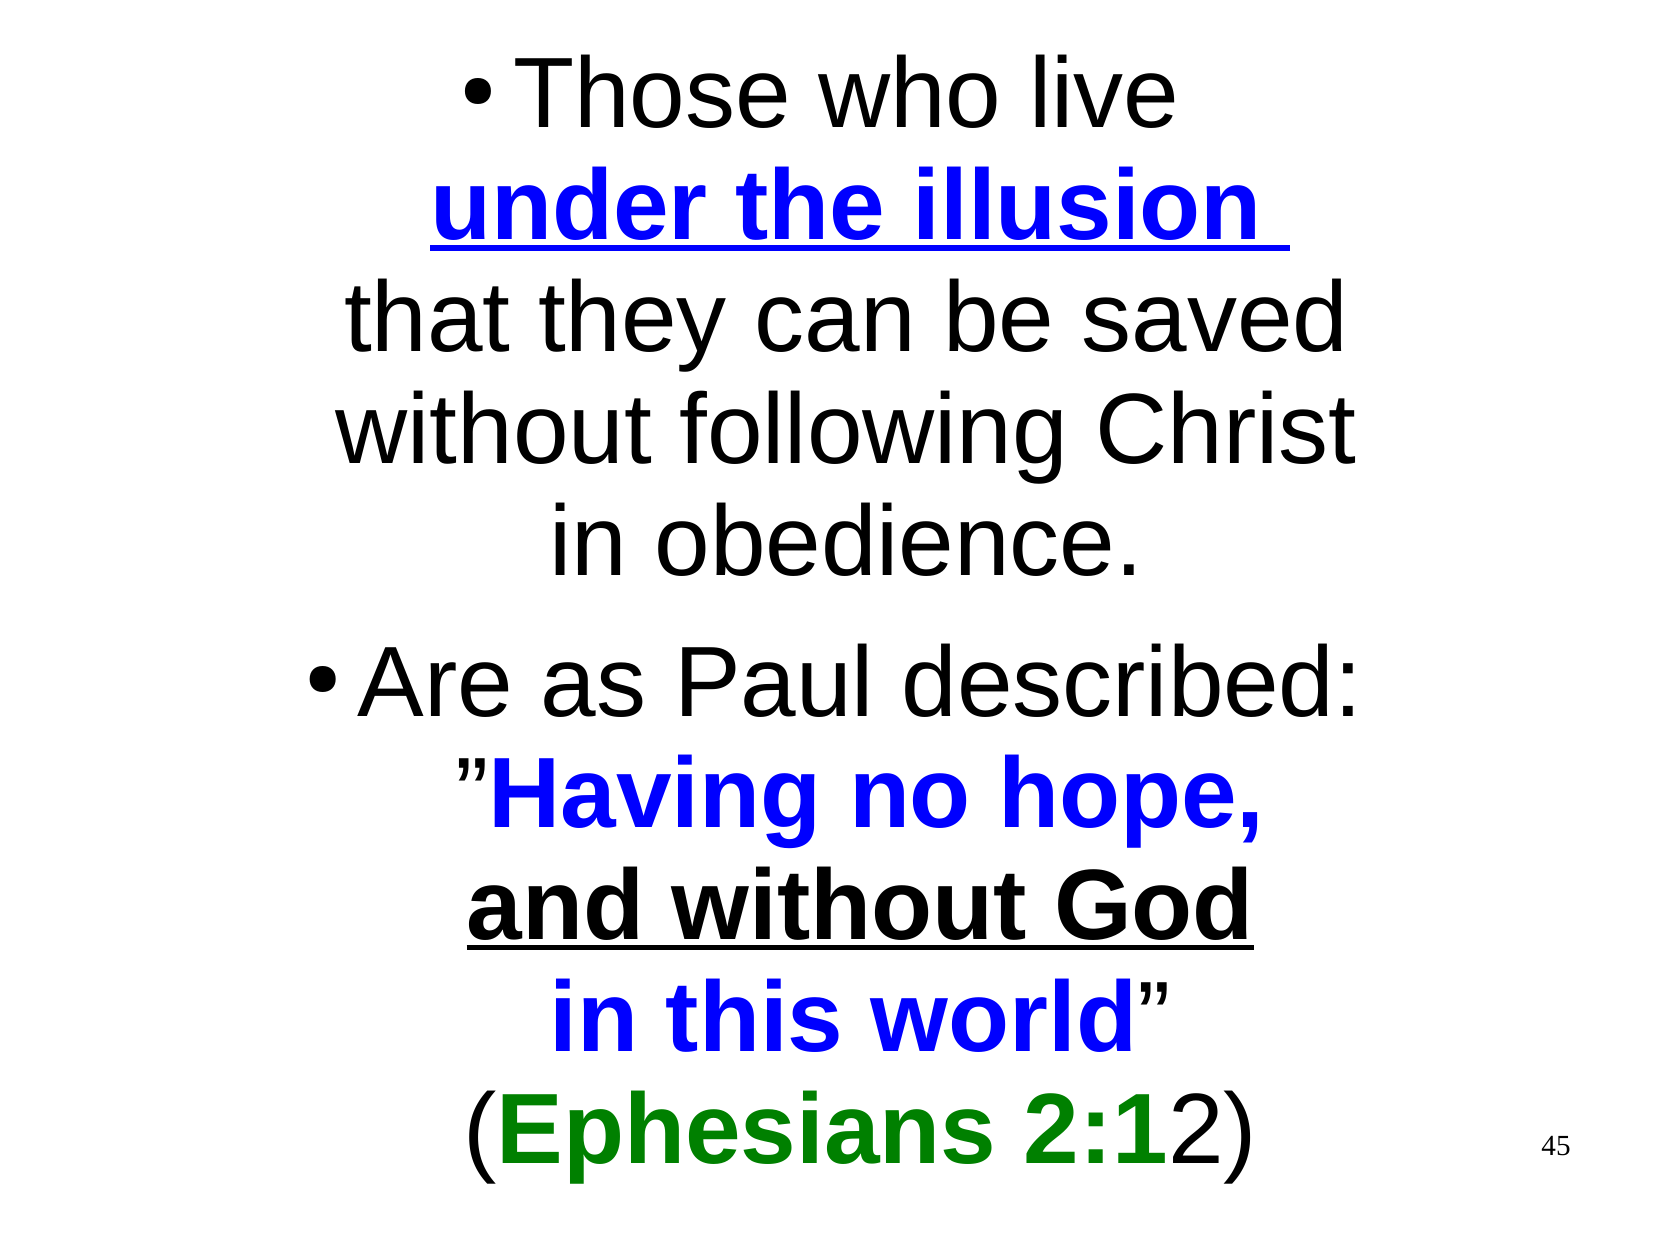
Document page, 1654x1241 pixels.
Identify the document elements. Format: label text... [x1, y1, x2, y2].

list Those who live under the illusion that they can be saved without following Christ in obedience. Are as Paul described: ”Having no hope, and without God in this world” (Ephesians 2:12) [37, 37, 1613, 1201]
